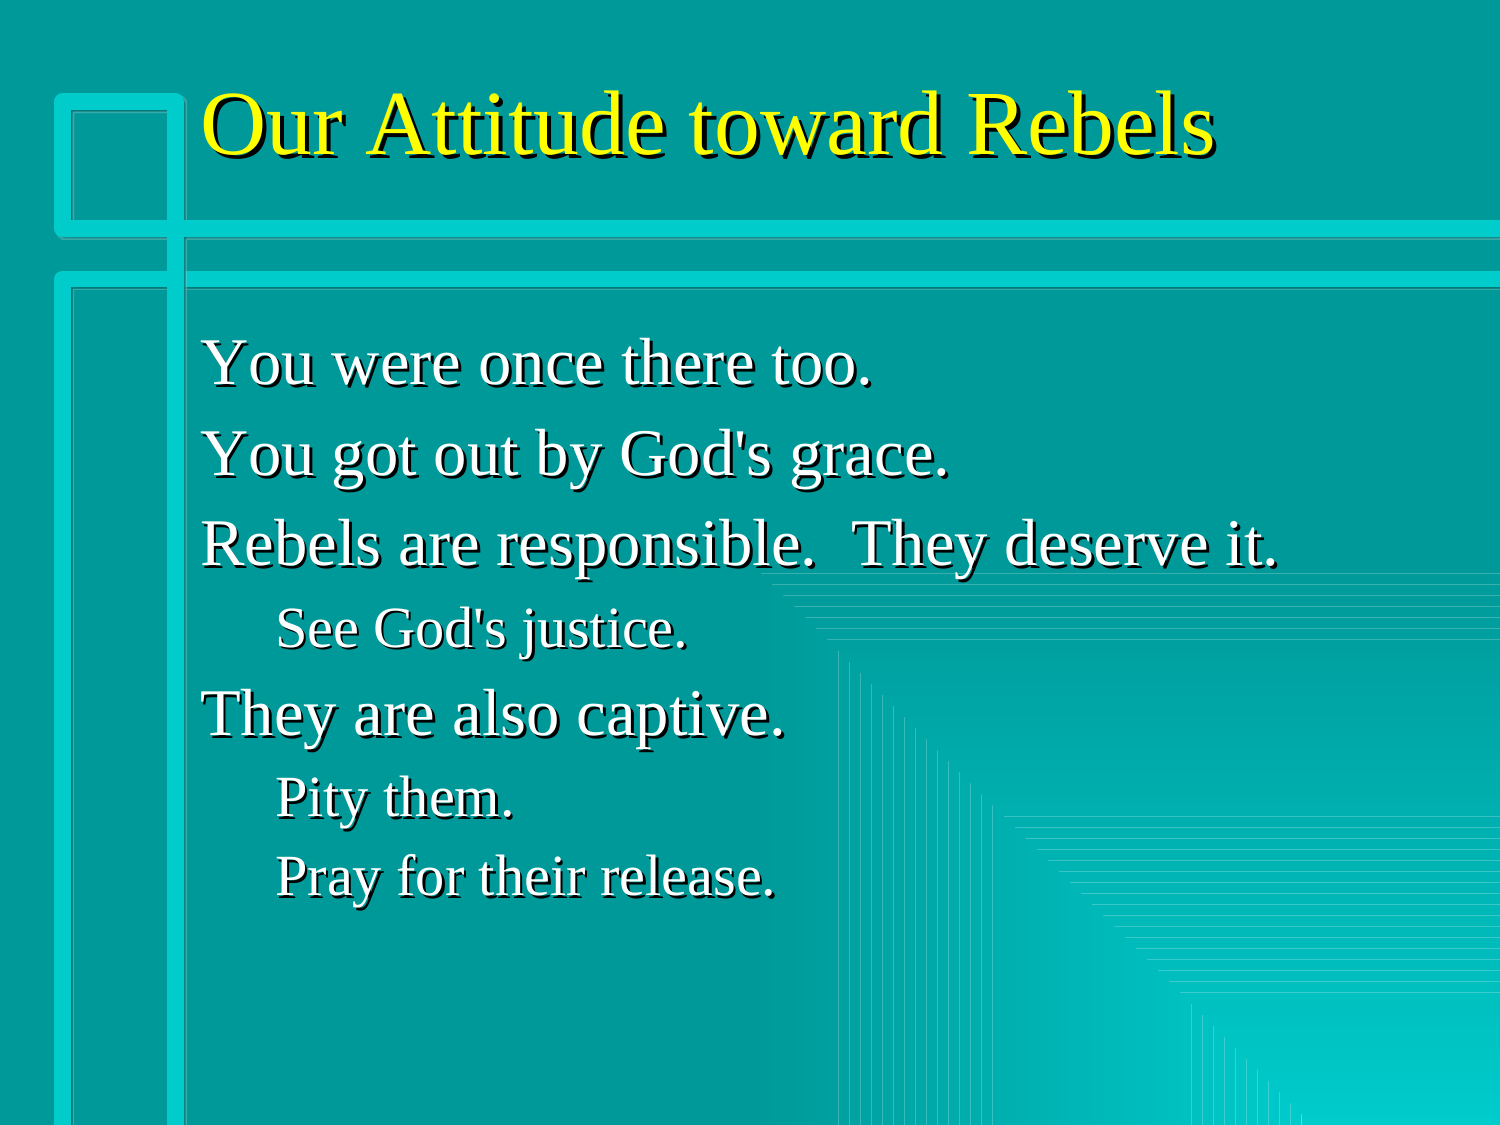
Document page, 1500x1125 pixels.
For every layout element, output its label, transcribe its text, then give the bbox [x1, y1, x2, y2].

list You were once there too. You got out by God's grace. Rebels are responsible. They deserve it. See God's justice. They are also captive. Pity them. Pray for their release. [200, 324, 1476, 986]
title Our Attitude toward Rebels [200, 41, 1476, 206]
